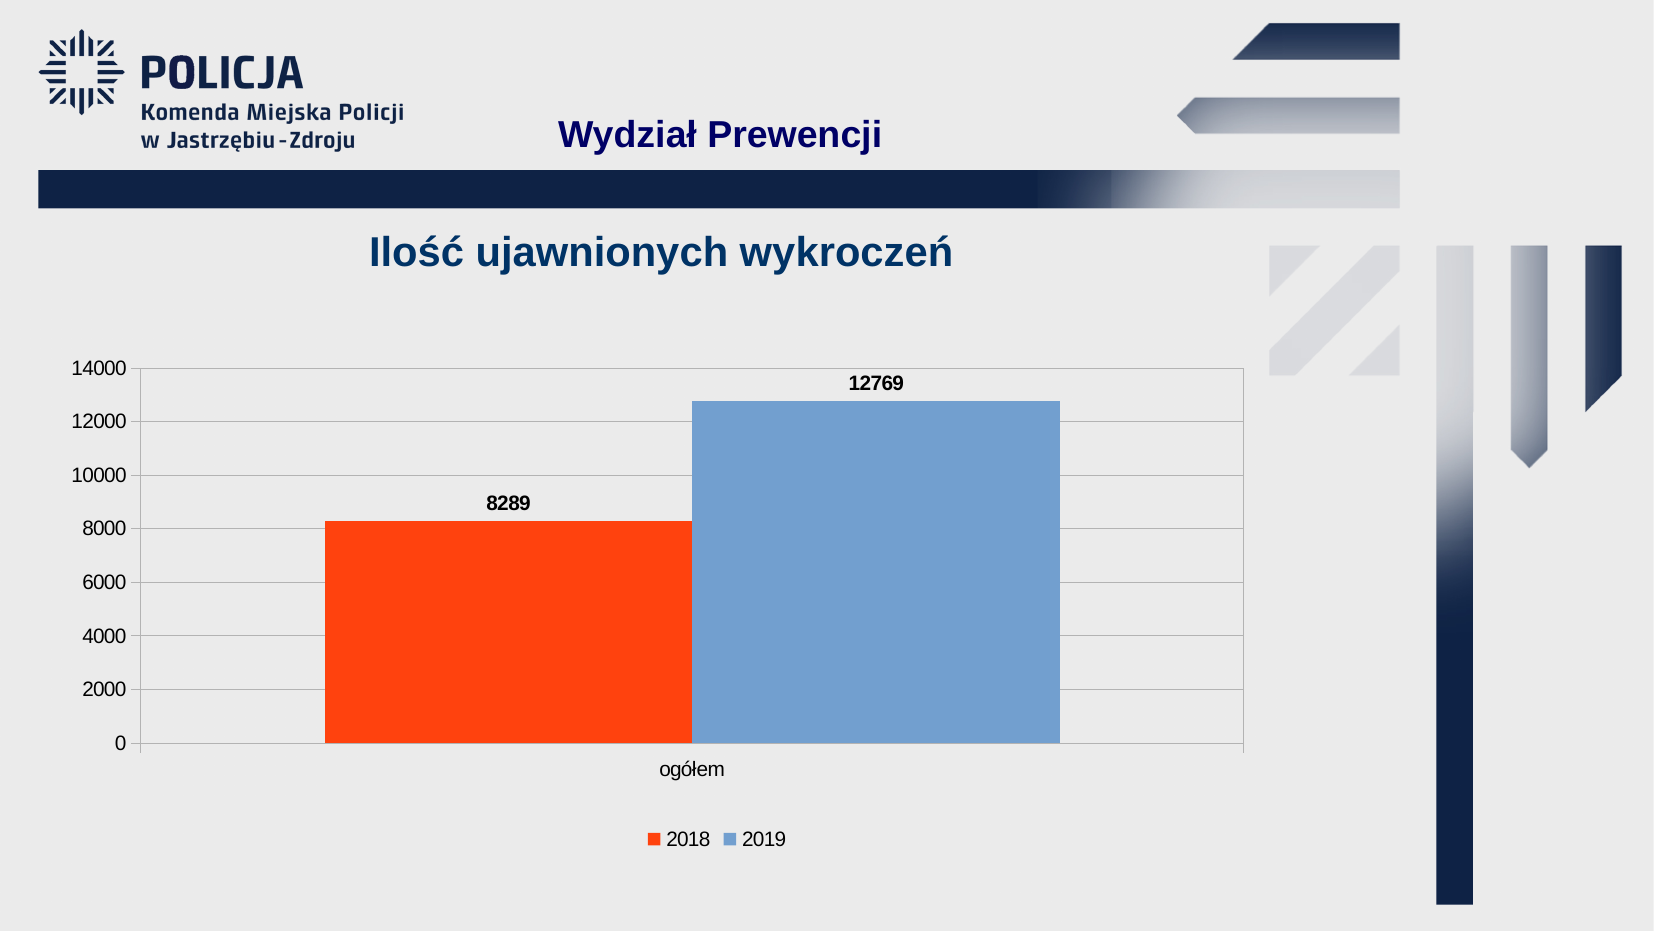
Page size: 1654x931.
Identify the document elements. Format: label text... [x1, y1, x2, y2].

chart [71, 390, 1264, 910]
picture [0, 0, 1654, 931]
text_box Ilość ujawnionych wykroczeń [47, 221, 1276, 390]
text_box Wydział Prewencji [543, 106, 898, 164]
